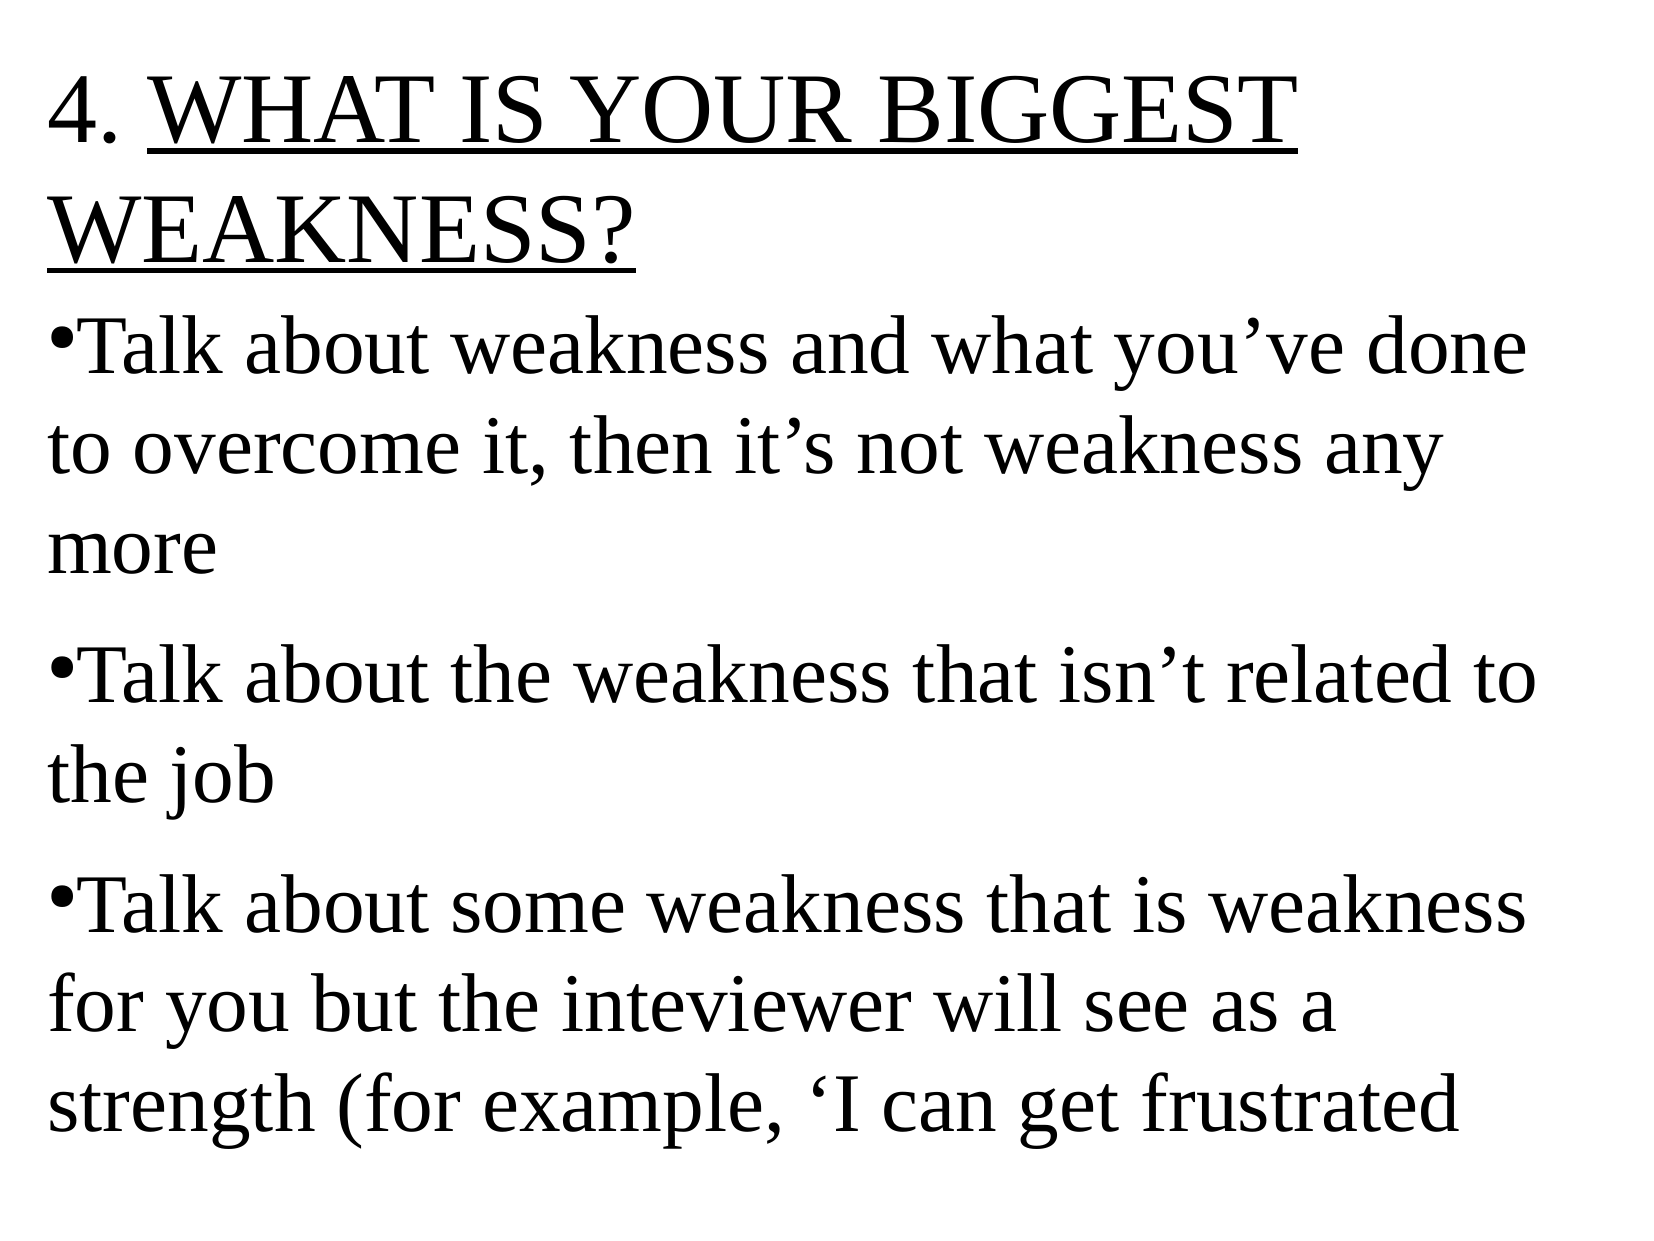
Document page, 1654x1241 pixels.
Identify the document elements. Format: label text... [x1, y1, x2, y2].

list Talk about weakness and what you’ve done to overcome it, then it’s not weakness any more Talk about the weakness that isn’t related to the job Talk about some weakness that is weakness for you but the inteviewer will see as a strength (for example, ‘I can get frustrated [47, 290, 1607, 1193]
title 4. WHAT IS YOUR BIGGEST WEAKNESS? [47, 42, 1607, 264]
